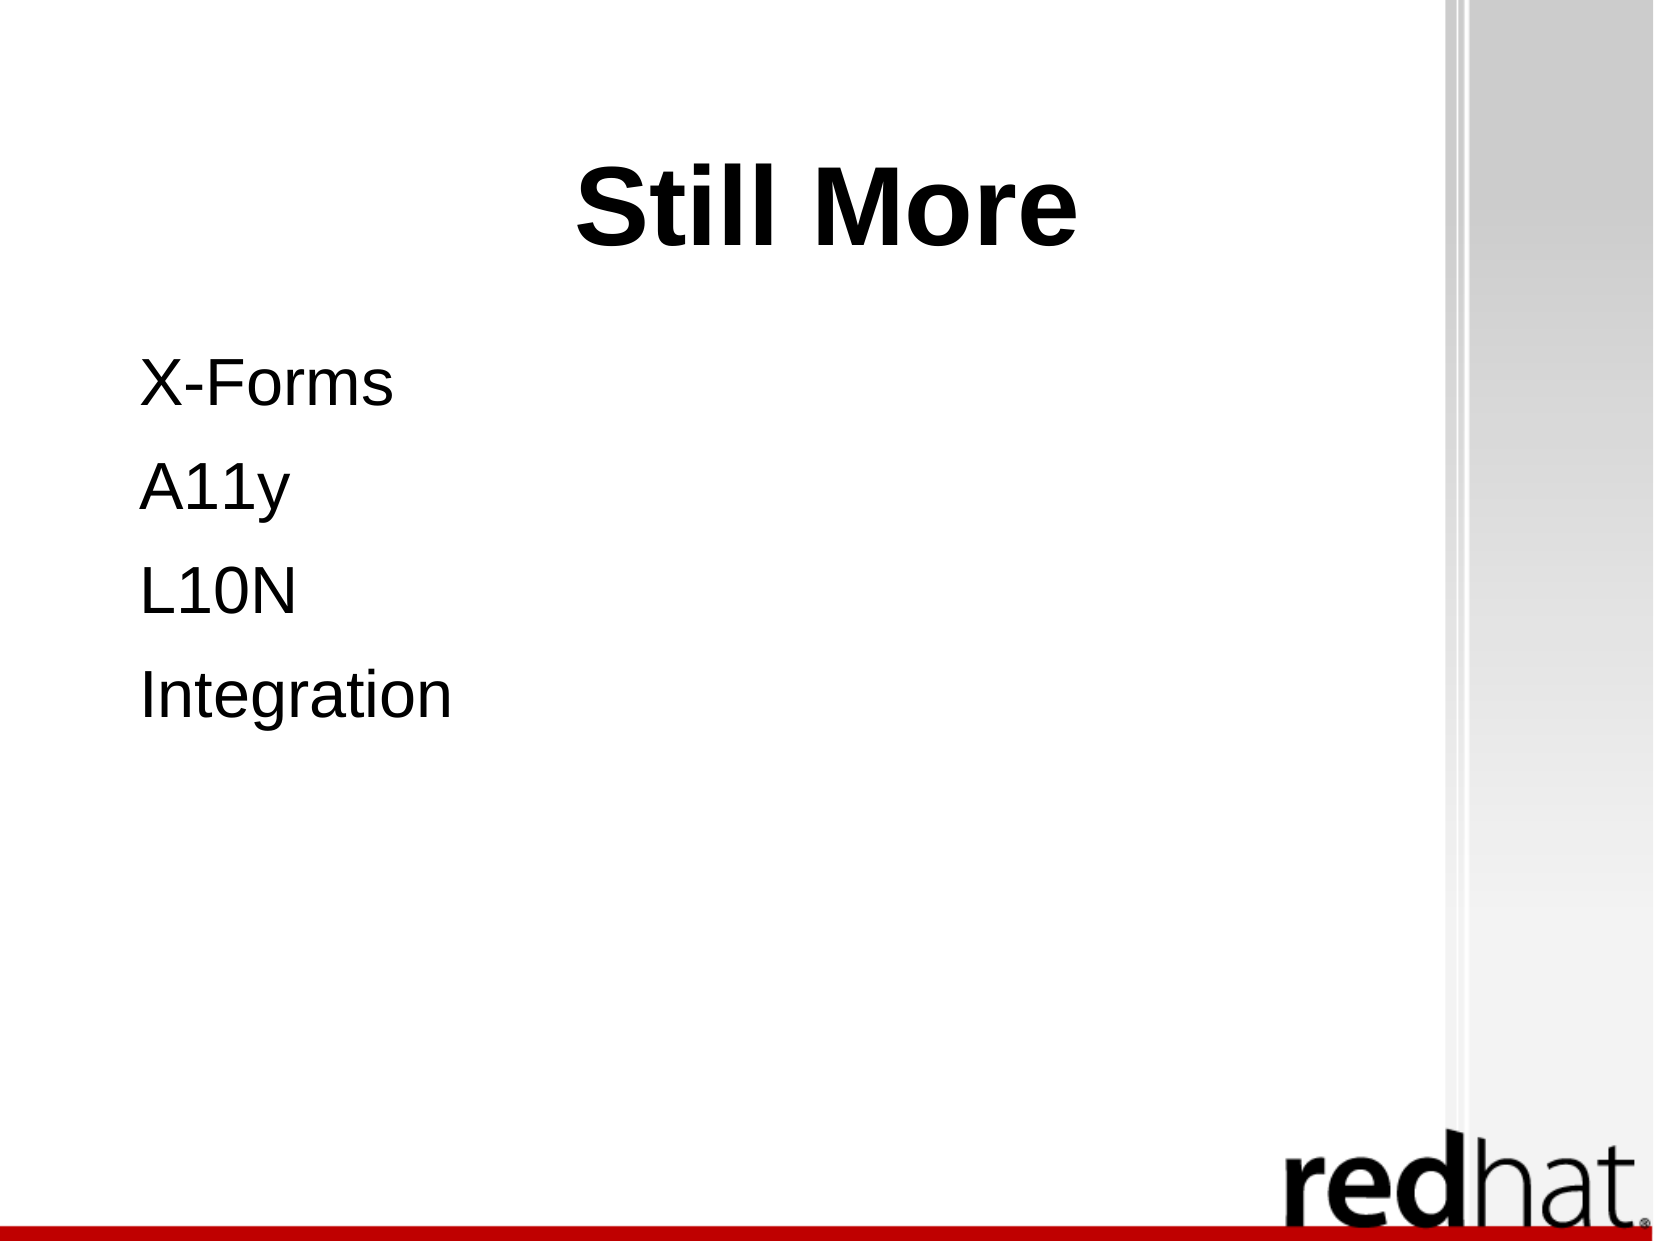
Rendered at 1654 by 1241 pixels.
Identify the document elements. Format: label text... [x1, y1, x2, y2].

title Still More [121, 102, 1533, 311]
picture [0, 0, 1654, 1241]
list X-Forms A11y L10N Integration [121, 344, 1533, 1127]
